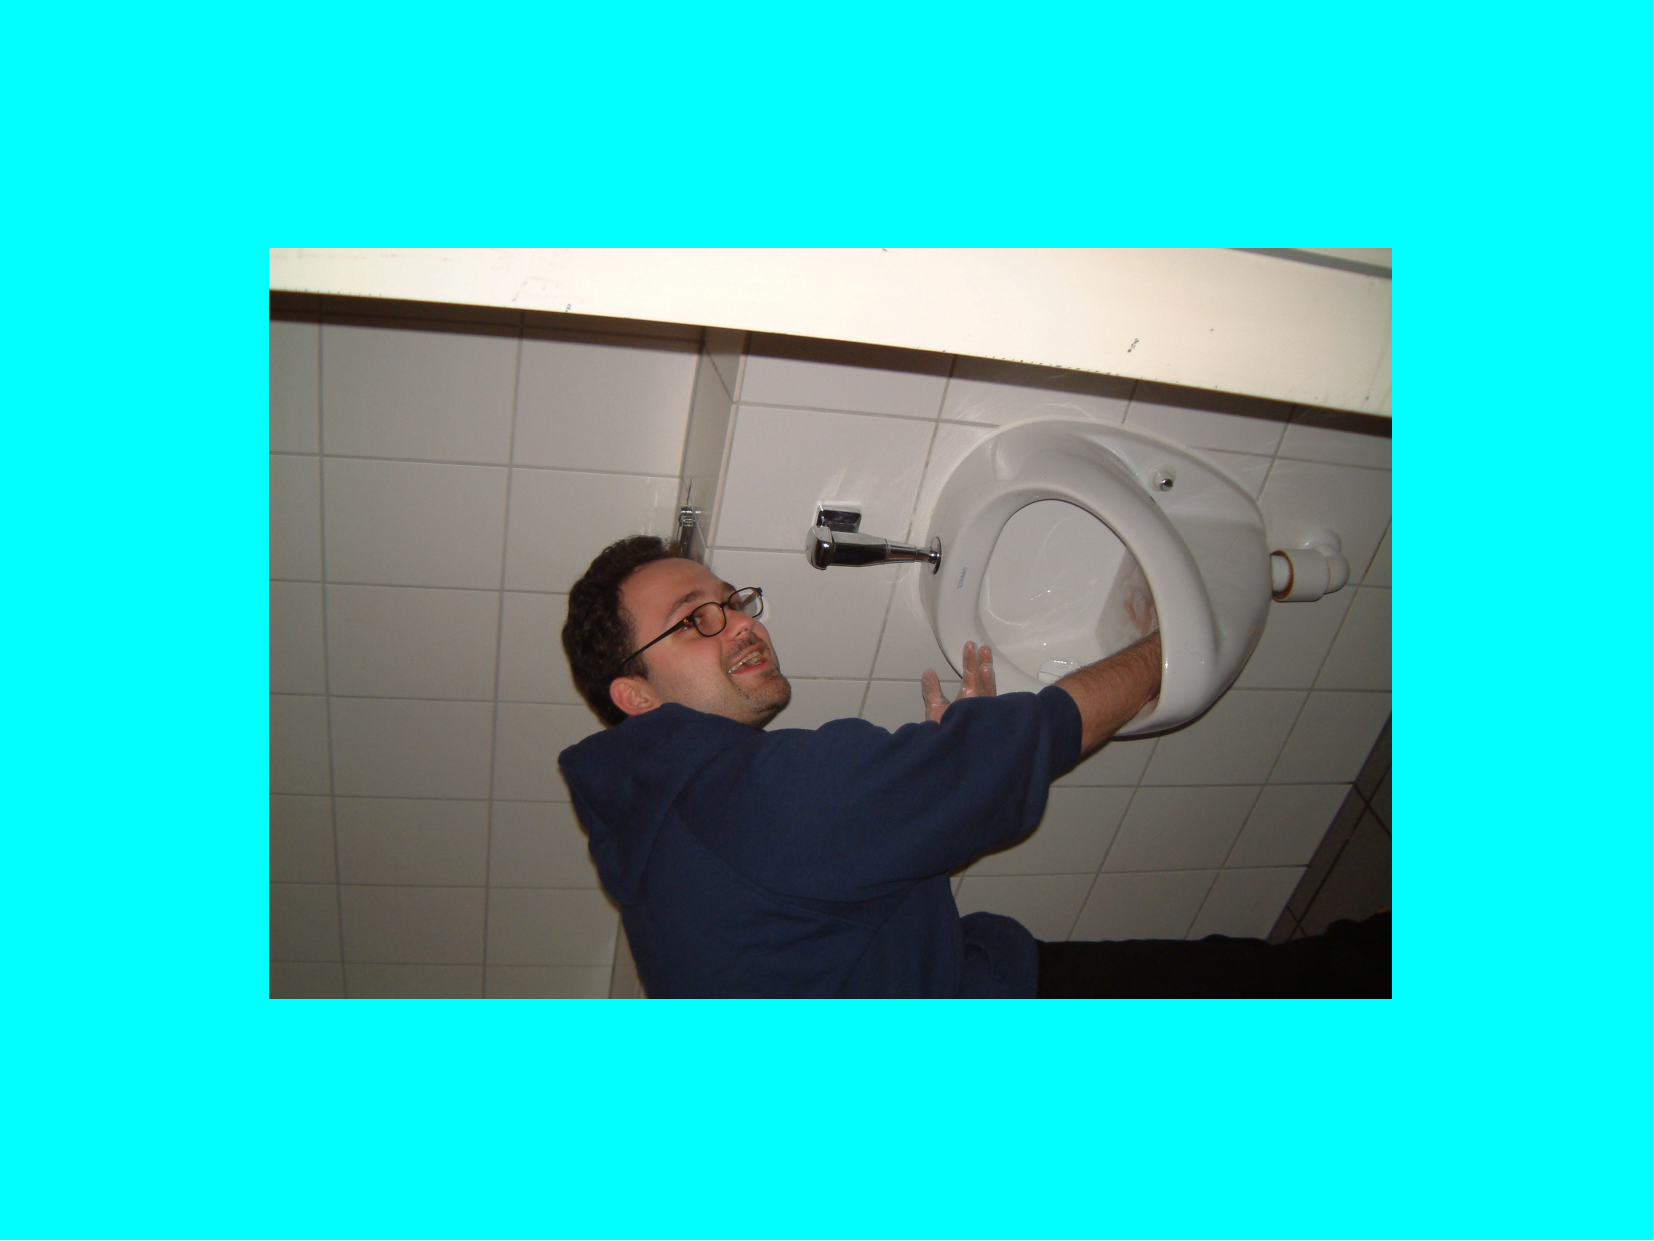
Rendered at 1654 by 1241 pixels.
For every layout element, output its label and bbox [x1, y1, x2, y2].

picture [269, 248, 1392, 999]
